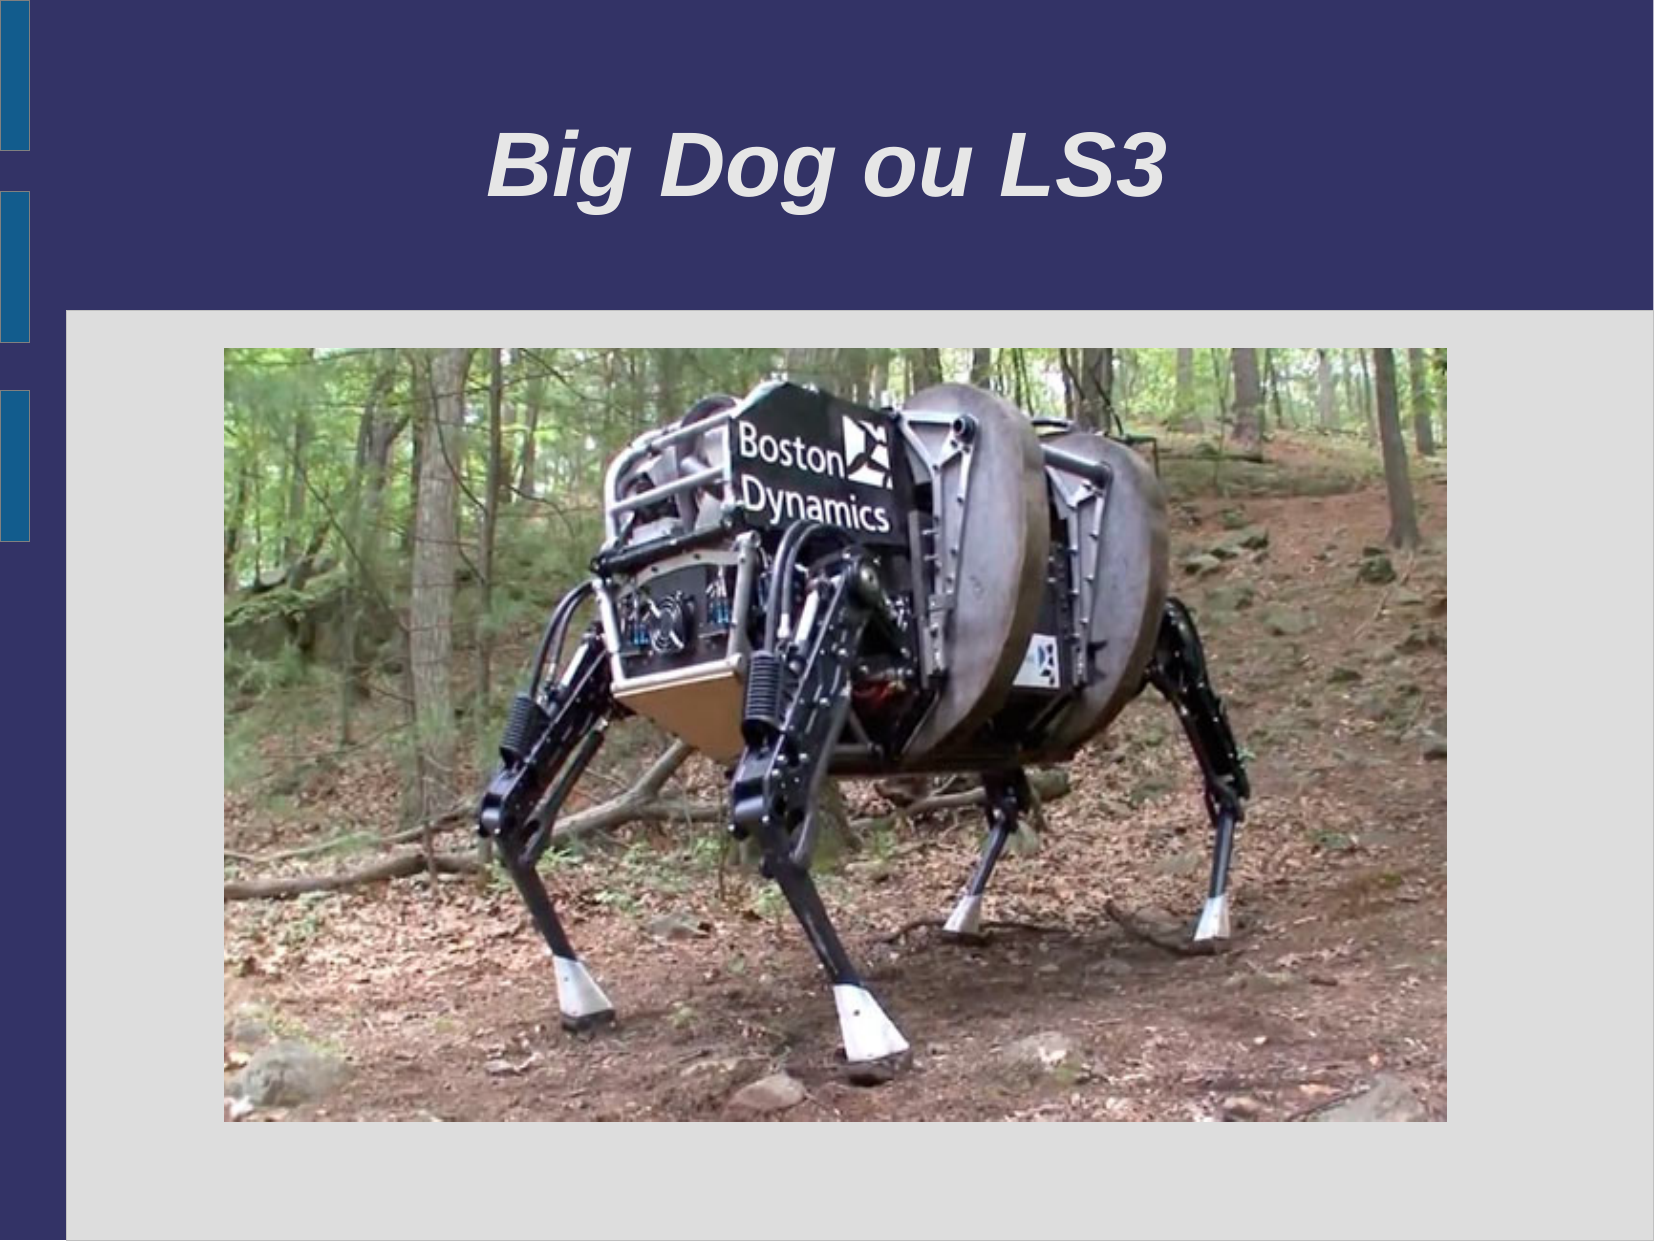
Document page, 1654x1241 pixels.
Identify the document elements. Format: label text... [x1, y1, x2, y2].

picture [224, 348, 1447, 1123]
title Big Dog ou LS3 [121, 61, 1534, 269]
